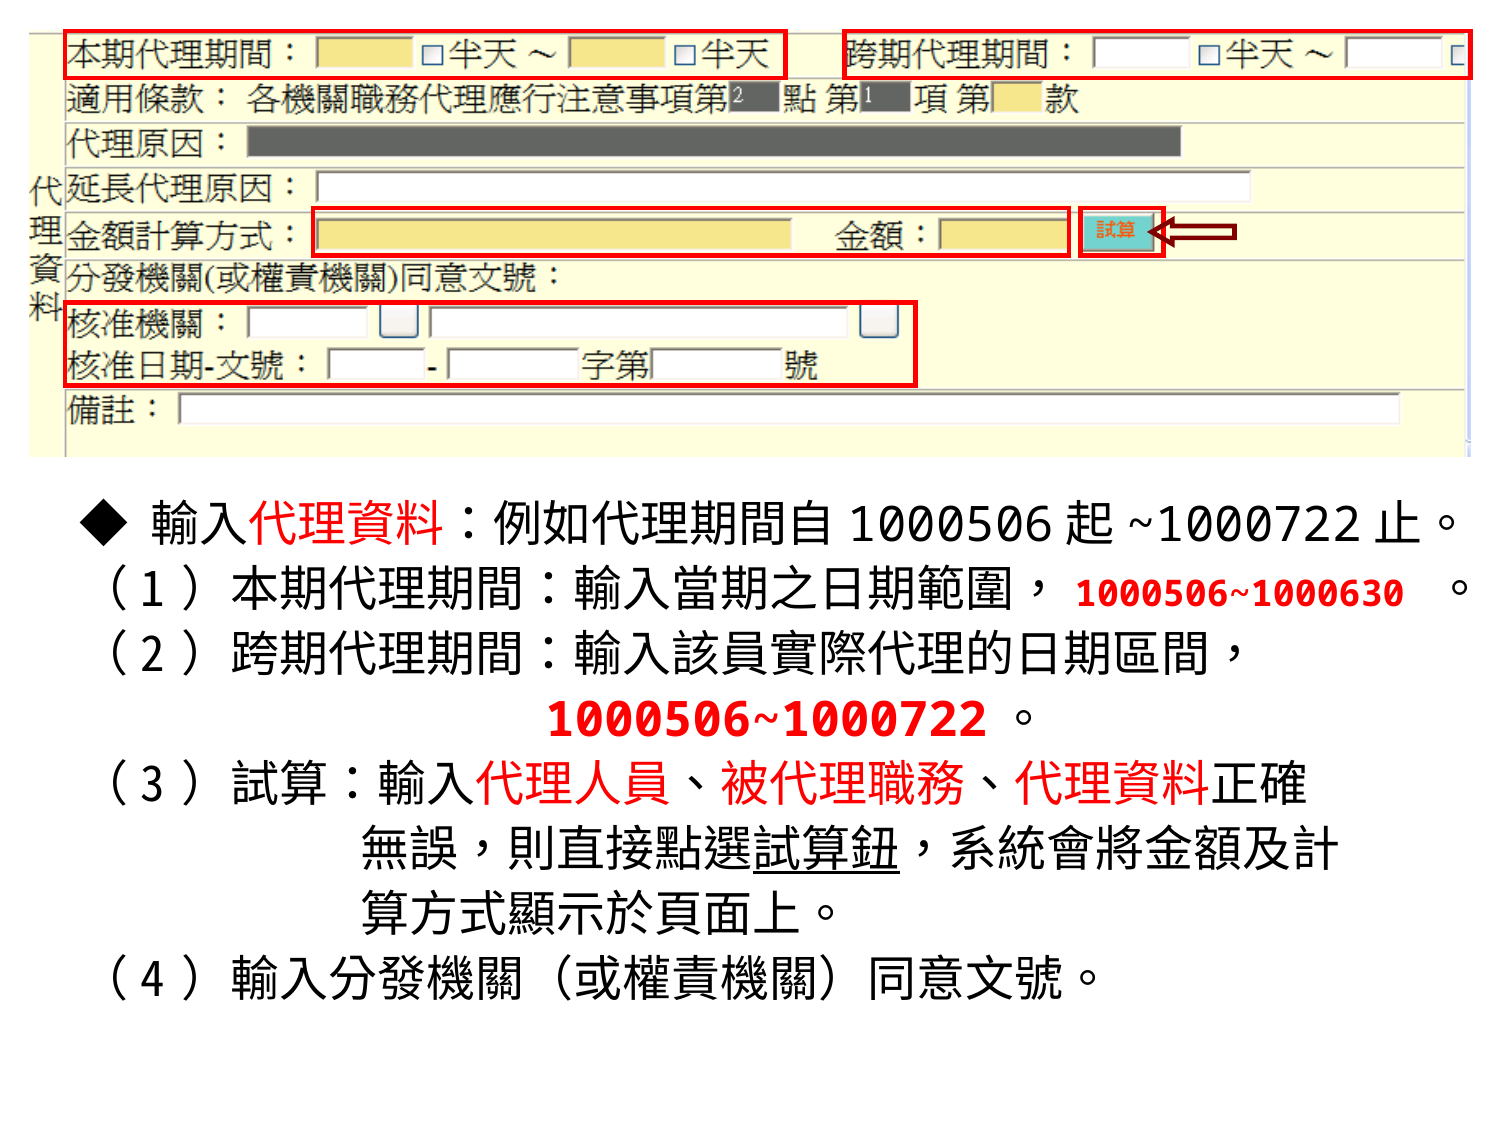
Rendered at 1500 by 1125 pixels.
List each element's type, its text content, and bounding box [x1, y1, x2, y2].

text_box [1080, 207, 1235, 256]
picture [29, 30, 1471, 457]
text_box [64, 302, 916, 386]
list ◆輸入代理資料：例如代理期間自1000506起~1000722止。 （1）本期代理期間：輸入當期之日期範圍，1000506~1000630 。 （2）跨期代理期間：輸入該員實際代理的日期區間， 1000506~1000722。 （3）試算：輸入代理人員、被代理職務、代理資料正確 無誤，則直接點選試算鈕，系統會將金額及計 算方式顯示於頁面上。 （4）輸入分發機關（或權責機關）同意文號。 [64, 491, 1447, 1036]
text_box [64, 31, 786, 79]
text_box [312, 207, 1070, 256]
text_box [844, 31, 1471, 79]
